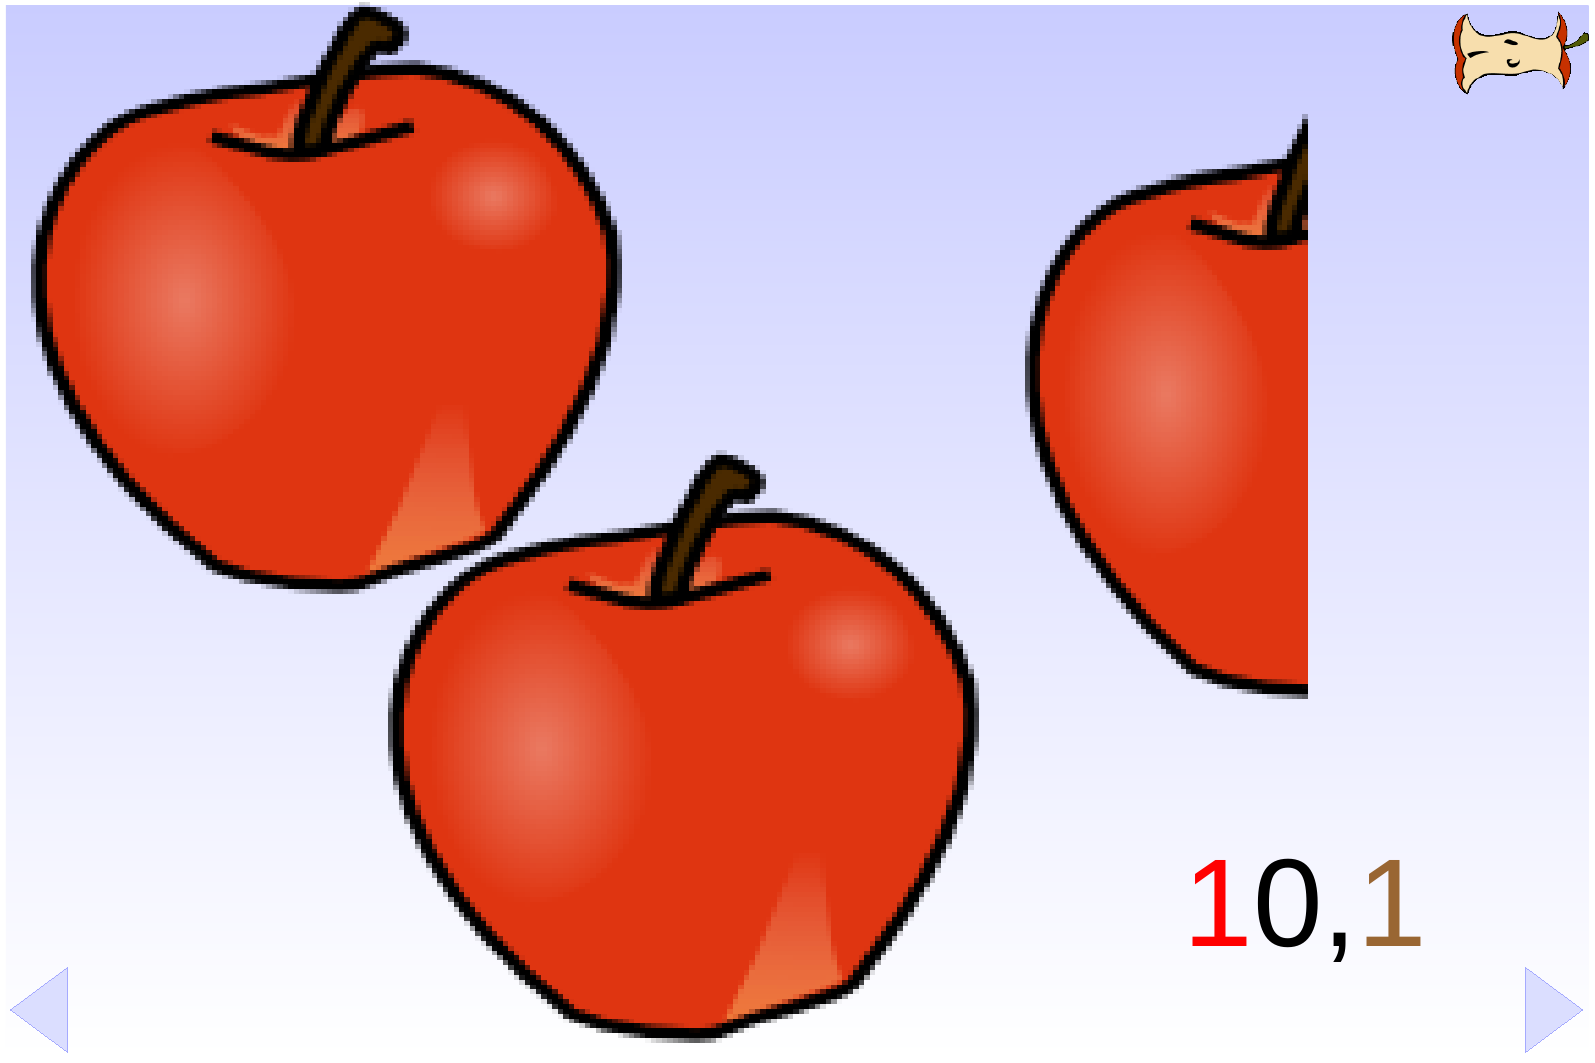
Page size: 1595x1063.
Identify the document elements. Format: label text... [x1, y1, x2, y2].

picture [0, 0, 1308, 1058]
text_box [1525, 967, 1583, 1053]
text_box [10, 967, 68, 1053]
picture [1452, 9, 1589, 95]
text_box 10,1 [1098, 825, 1512, 981]
